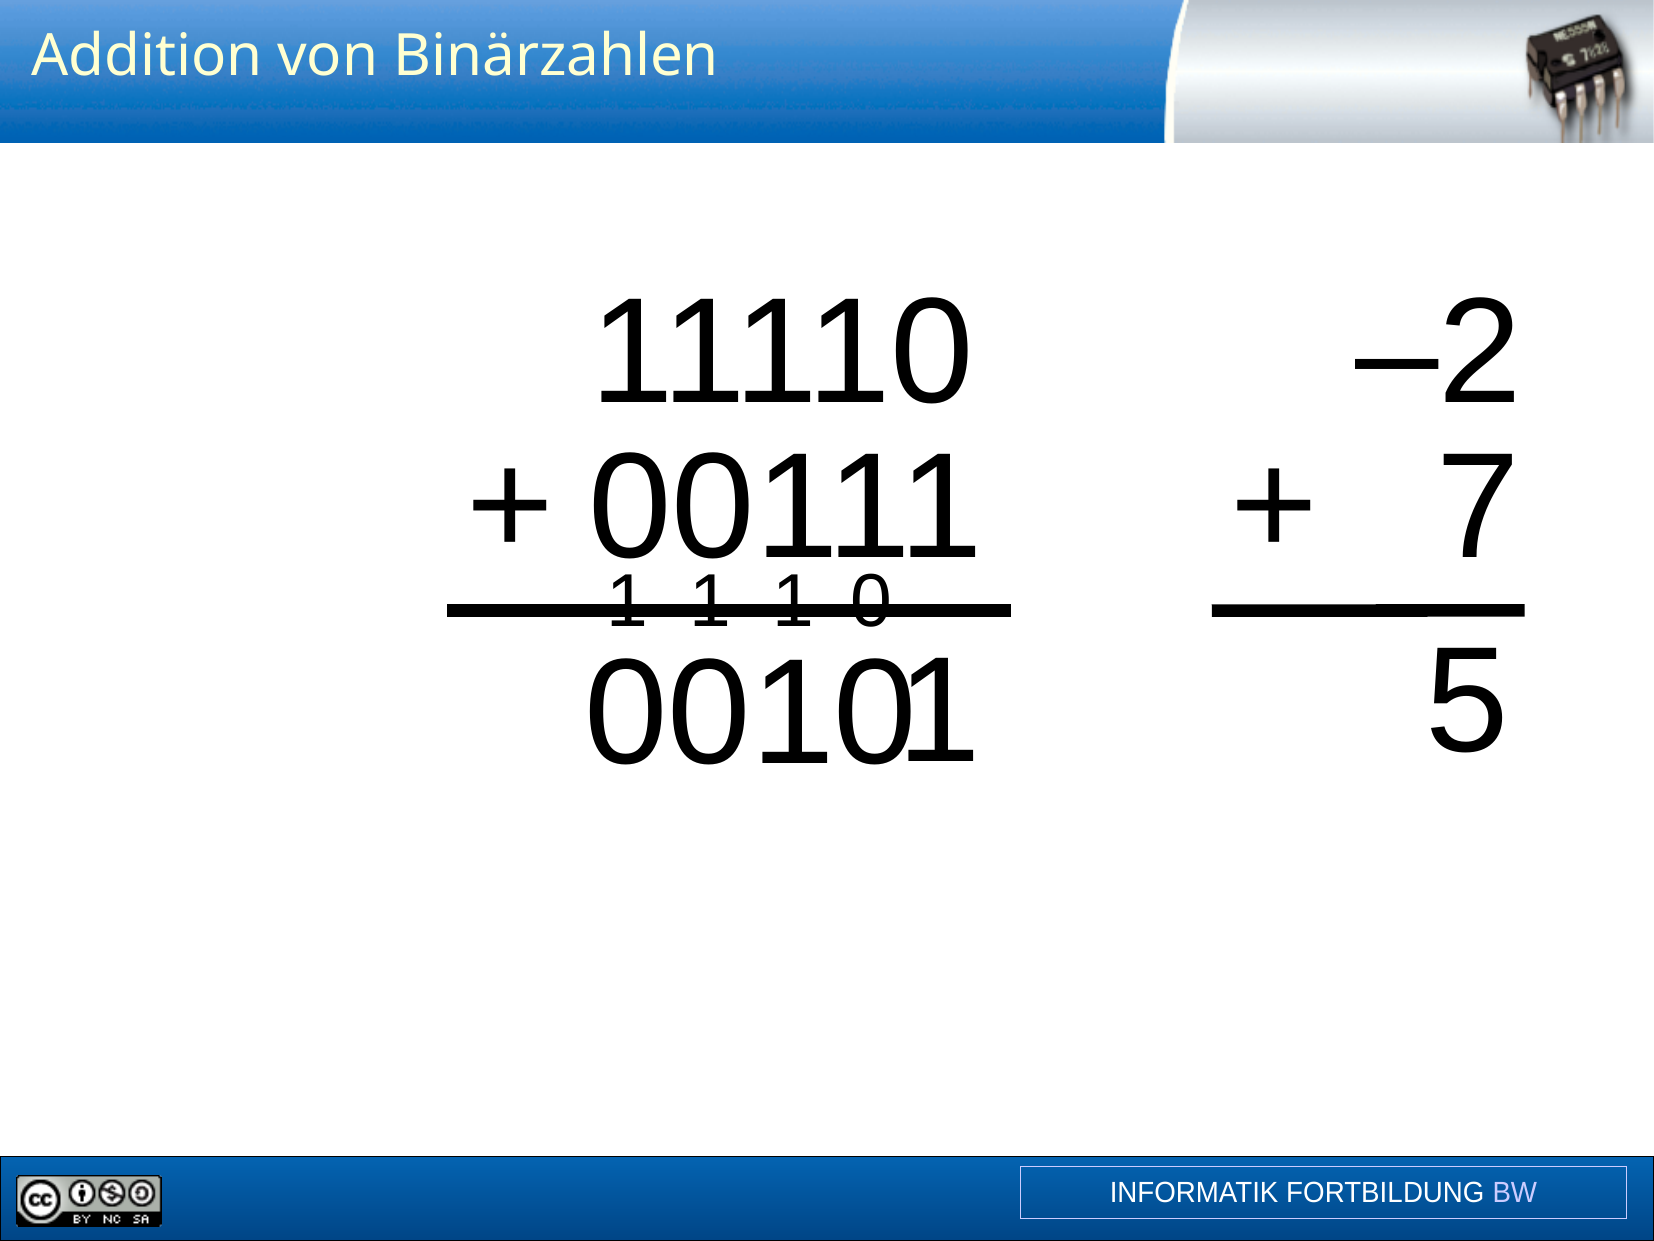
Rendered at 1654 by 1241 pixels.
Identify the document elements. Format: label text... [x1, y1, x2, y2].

text_box + [1215, 412, 1329, 595]
picture [0, 0, 1654, 143]
text_box 1 [762, 551, 821, 620]
text_box 1 1 [592, 551, 762, 651]
picture [16, 1175, 162, 1227]
text_box 5 [1410, 608, 1609, 791]
title Addition von Binärzahlen [31, 14, 1151, 92]
text_box 11110 [575, 259, 1038, 442]
text_box 7 [1338, 414, 1654, 597]
text_box 0 [835, 551, 899, 620]
text_box 001 [569, 620, 884, 971]
text_box –2 [1340, 259, 1654, 414]
text_box 1 [882, 618, 1112, 801]
text_box + [451, 412, 564, 595]
text_box 00111 [573, 414, 1036, 597]
